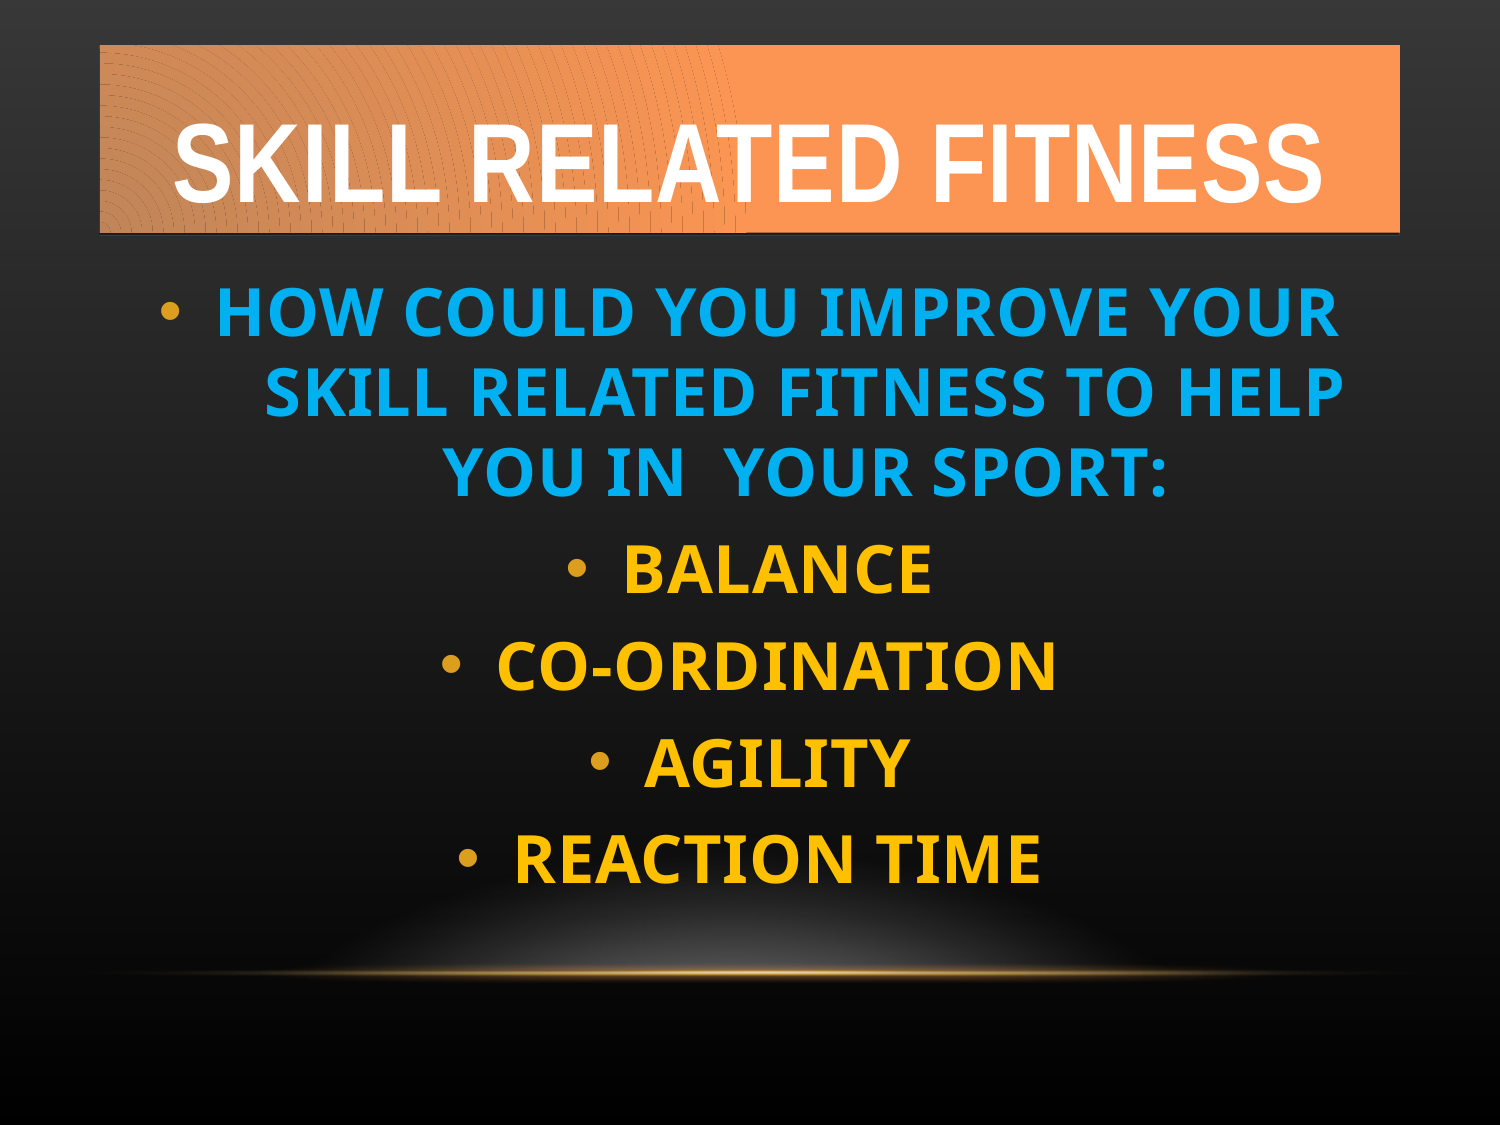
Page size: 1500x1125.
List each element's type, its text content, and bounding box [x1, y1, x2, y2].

list HOW COULD YOU IMPROVE YOUR SKILL RELATED FITNESS TO HELP YOU IN YOUR SPORT: BALANCE CO-ORDINATION AGILITY REACTION TIME [99, 262, 1400, 938]
title Skill related fitness [99, 45, 1400, 233]
